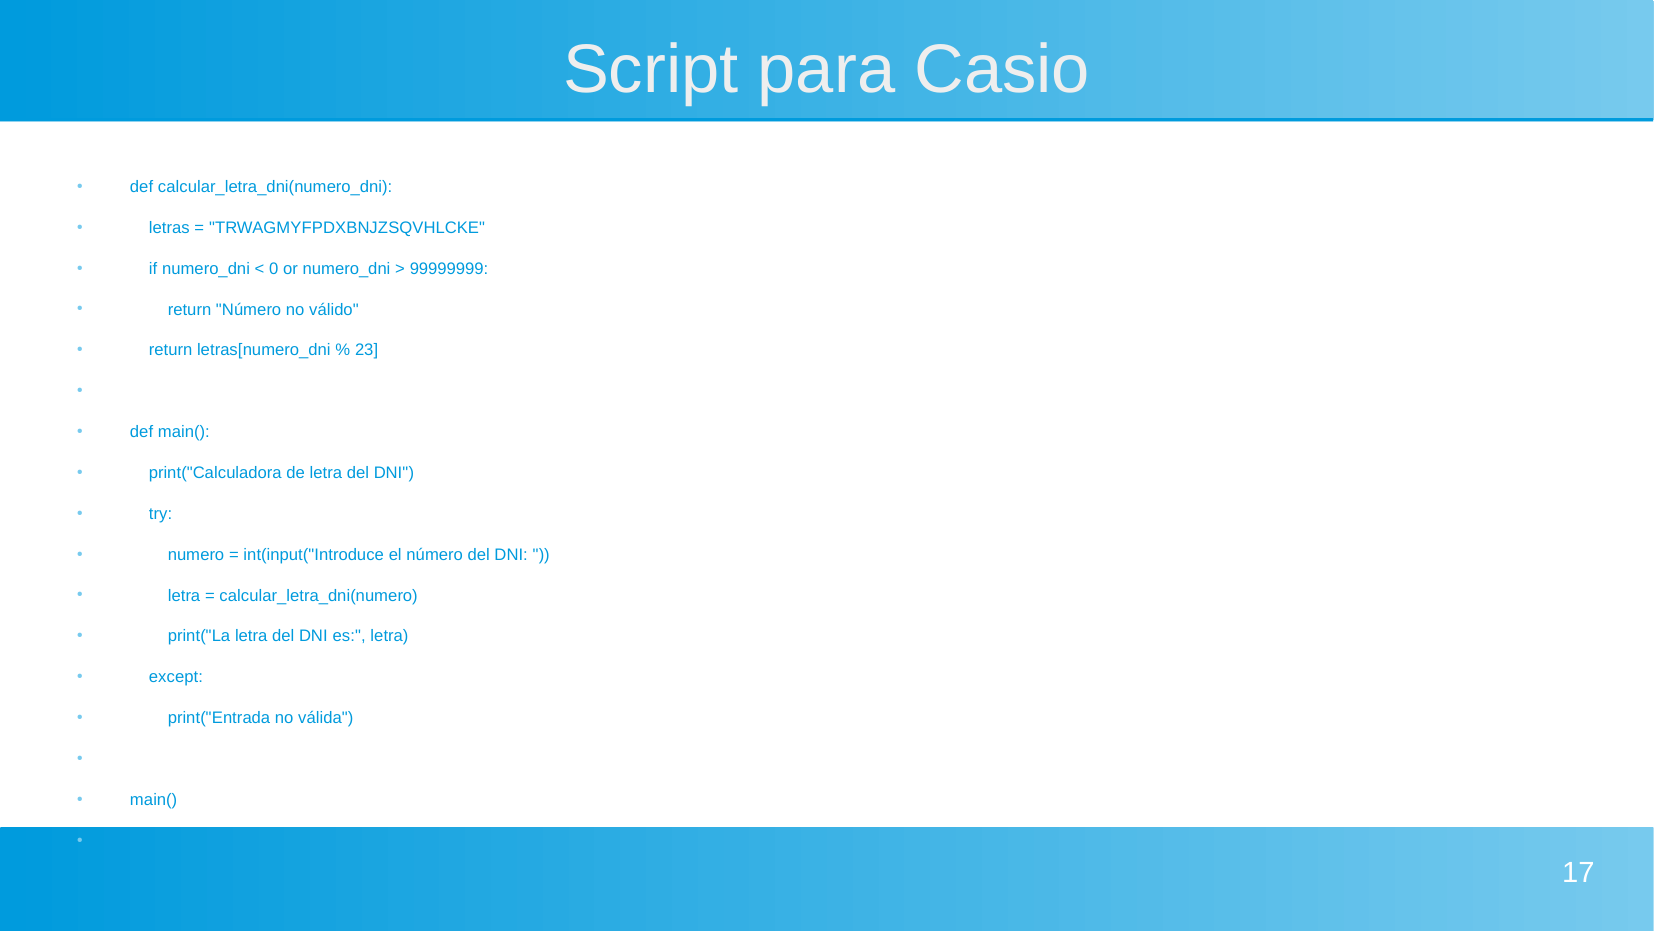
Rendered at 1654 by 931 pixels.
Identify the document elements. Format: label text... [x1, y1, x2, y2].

title Script para Casio [59, 29, 1595, 108]
list def calcular_letra_dni(numero_dni): letras = "TRWAGMYFPDXBNJZSQVHLCKE" if numero_dni < 0 or numero_dni > 99999999: return "Número no válido" return letras[numero_dni % 23] def main(): print("Calculadora de letra del DNI") try: numero = int(input("Introduce el número del DNI: ")) letra = calcular_letra_dni(numero) print("La letra del DNI es:", letra) except: print("Entrada no válida") main() [59, 177, 1595, 768]
